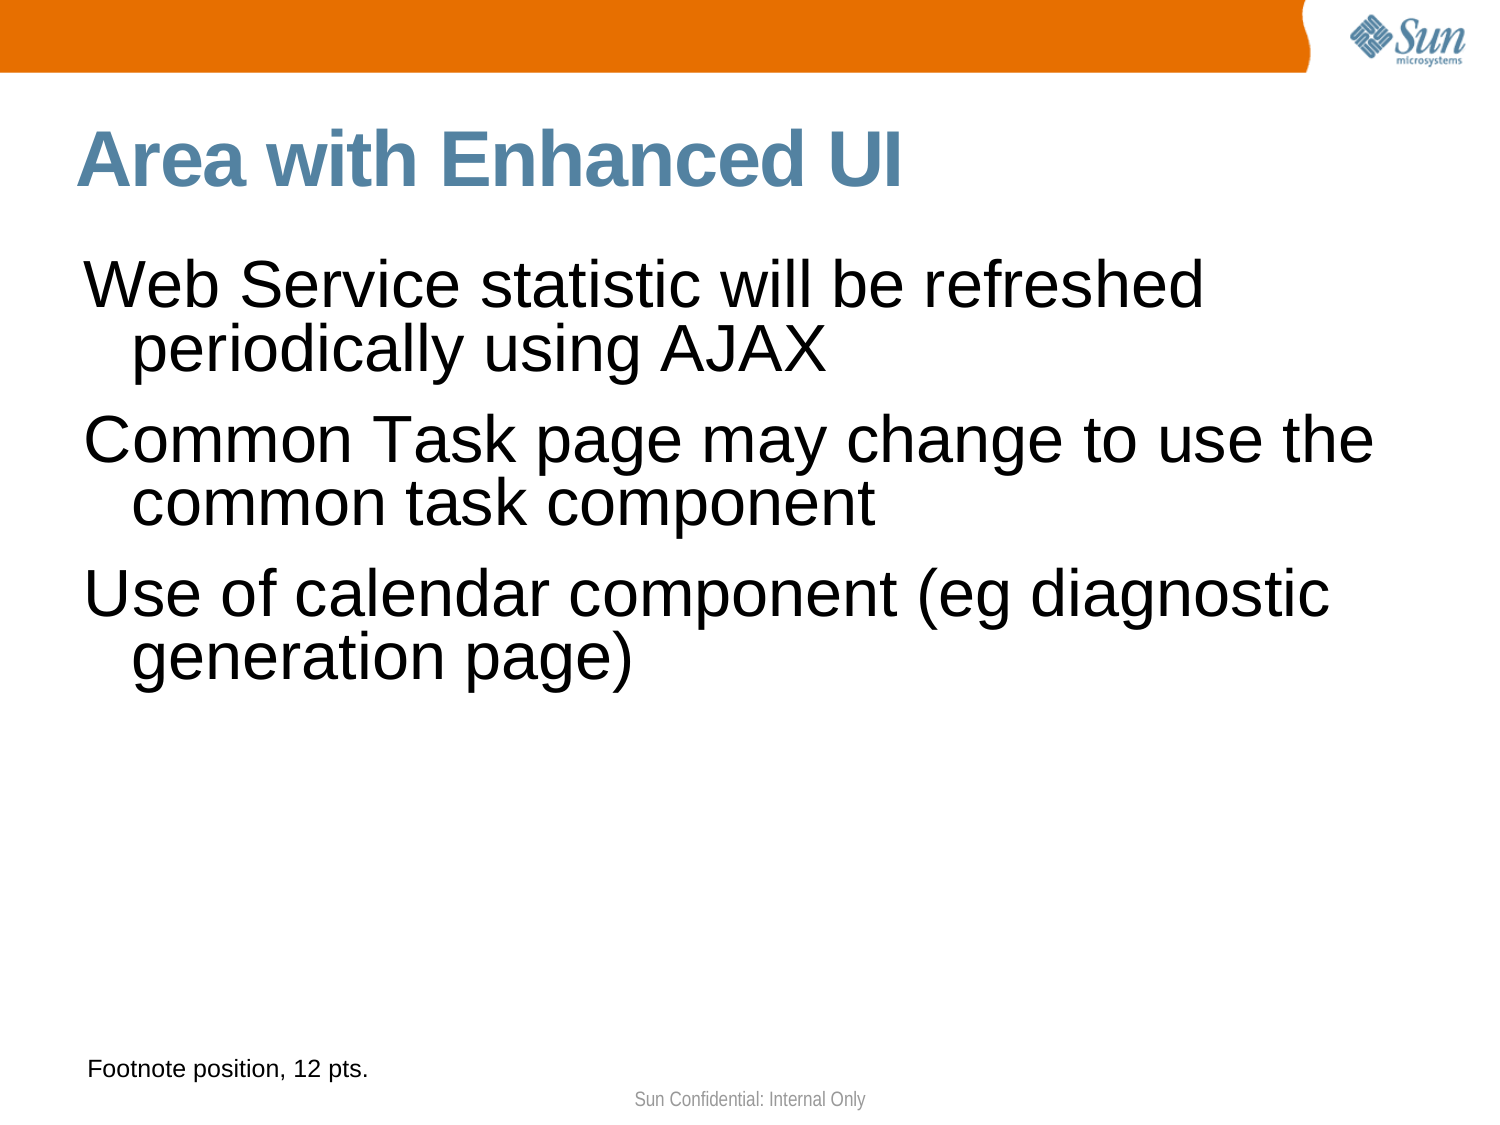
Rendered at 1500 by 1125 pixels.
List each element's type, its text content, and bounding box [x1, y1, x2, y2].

list Web Service statistic will be refreshed periodically using AJAX Common Task page may change to use the common task component Use of calendar component (eg diagnostic generation page) [64, 257, 1402, 1089]
title Area with Enhanced UI [75, 122, 1438, 227]
text_box Footnote position, 12 pts. [87, 1027, 1143, 1084]
picture [0, 0, 1500, 75]
